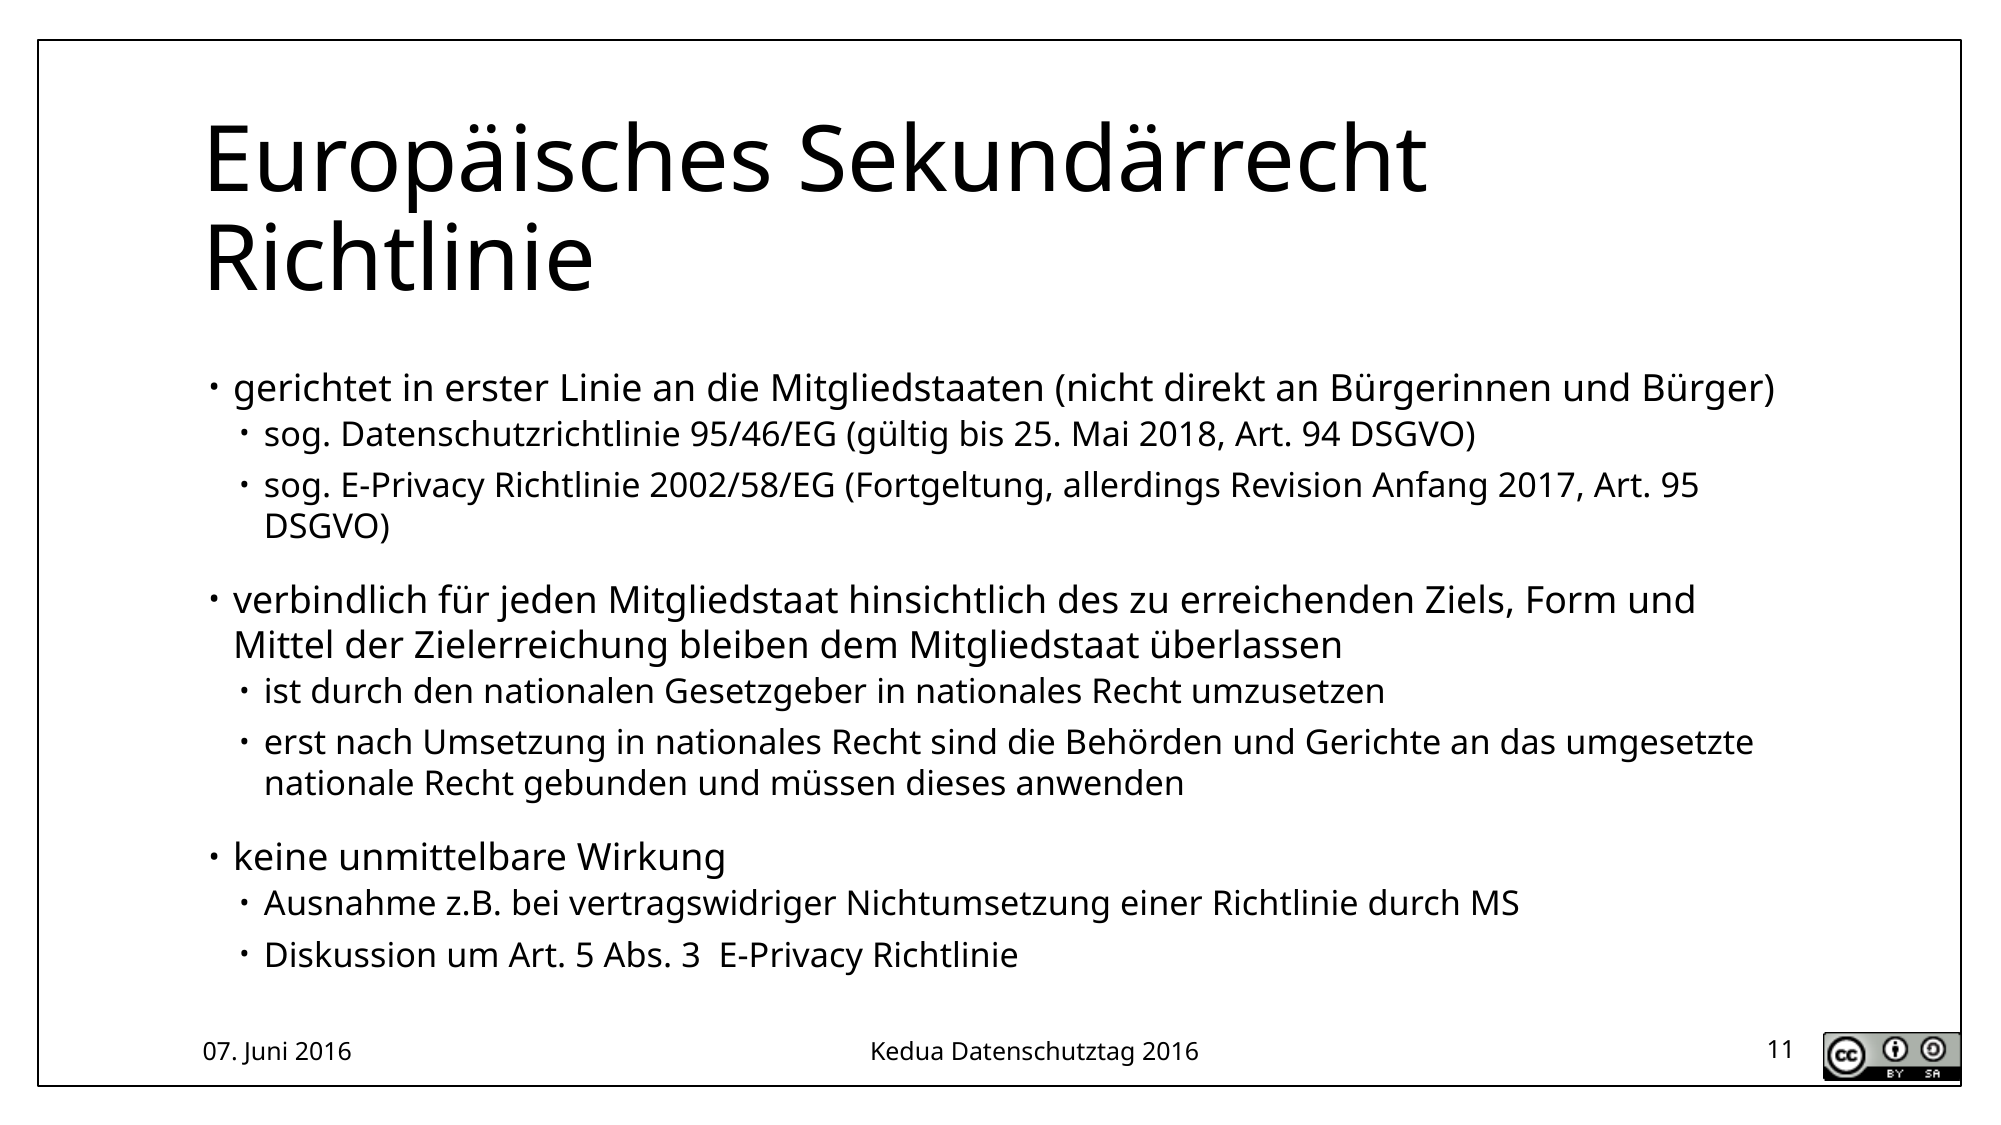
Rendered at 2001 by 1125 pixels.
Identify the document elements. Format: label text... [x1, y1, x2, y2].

slide_number 07. Juni 2016 [187, 1020, 570, 1081]
footer Kedua Datenschutztag 2016 [647, 1020, 1422, 1081]
picture [1823, 1032, 1962, 1081]
list gerichtet in erster Linie an die Mitgliedstaaten (nicht direkt an Bürgerinnen und Bürger) sog. Datenschutzrichtlinie 95/46/EG (gültig bis 25. Mai 2018, Art. 94 DSGVO) sog. E-Privacy Richtlinie 2002/58/EG (Fortgeltung, allerdings Revision Anfang 2017, Art. 95 DSGVO) verbindlich für jeden Mitgliedstaat hinsichtlich des zu erreichenden Ziels, Form und Mittel der Zielerreichung bleiben dem Mitgliedstaat überlassen ist durch den nationalen Gesetzgeber in nationales Recht umzusetzen erst nach Umsetzung in nationales Recht sind die Behörden und Gerichte an das umgesetzte nationale Recht gebunden und müssen dieses anwenden keine unmittelbare Wirkung Ausnahme z.B. bei vertragswidriger Nichtumsetzung einer Richtlinie durch MS Diskussion um Art. 5 Abs. 3 E-Privacy Richtlinie [187, 337, 1808, 1000]
slide_number <Foliennummer> [1530, 1020, 1811, 1081]
title Europäisches Sekundärrecht Richtlinie [187, 99, 1808, 323]
